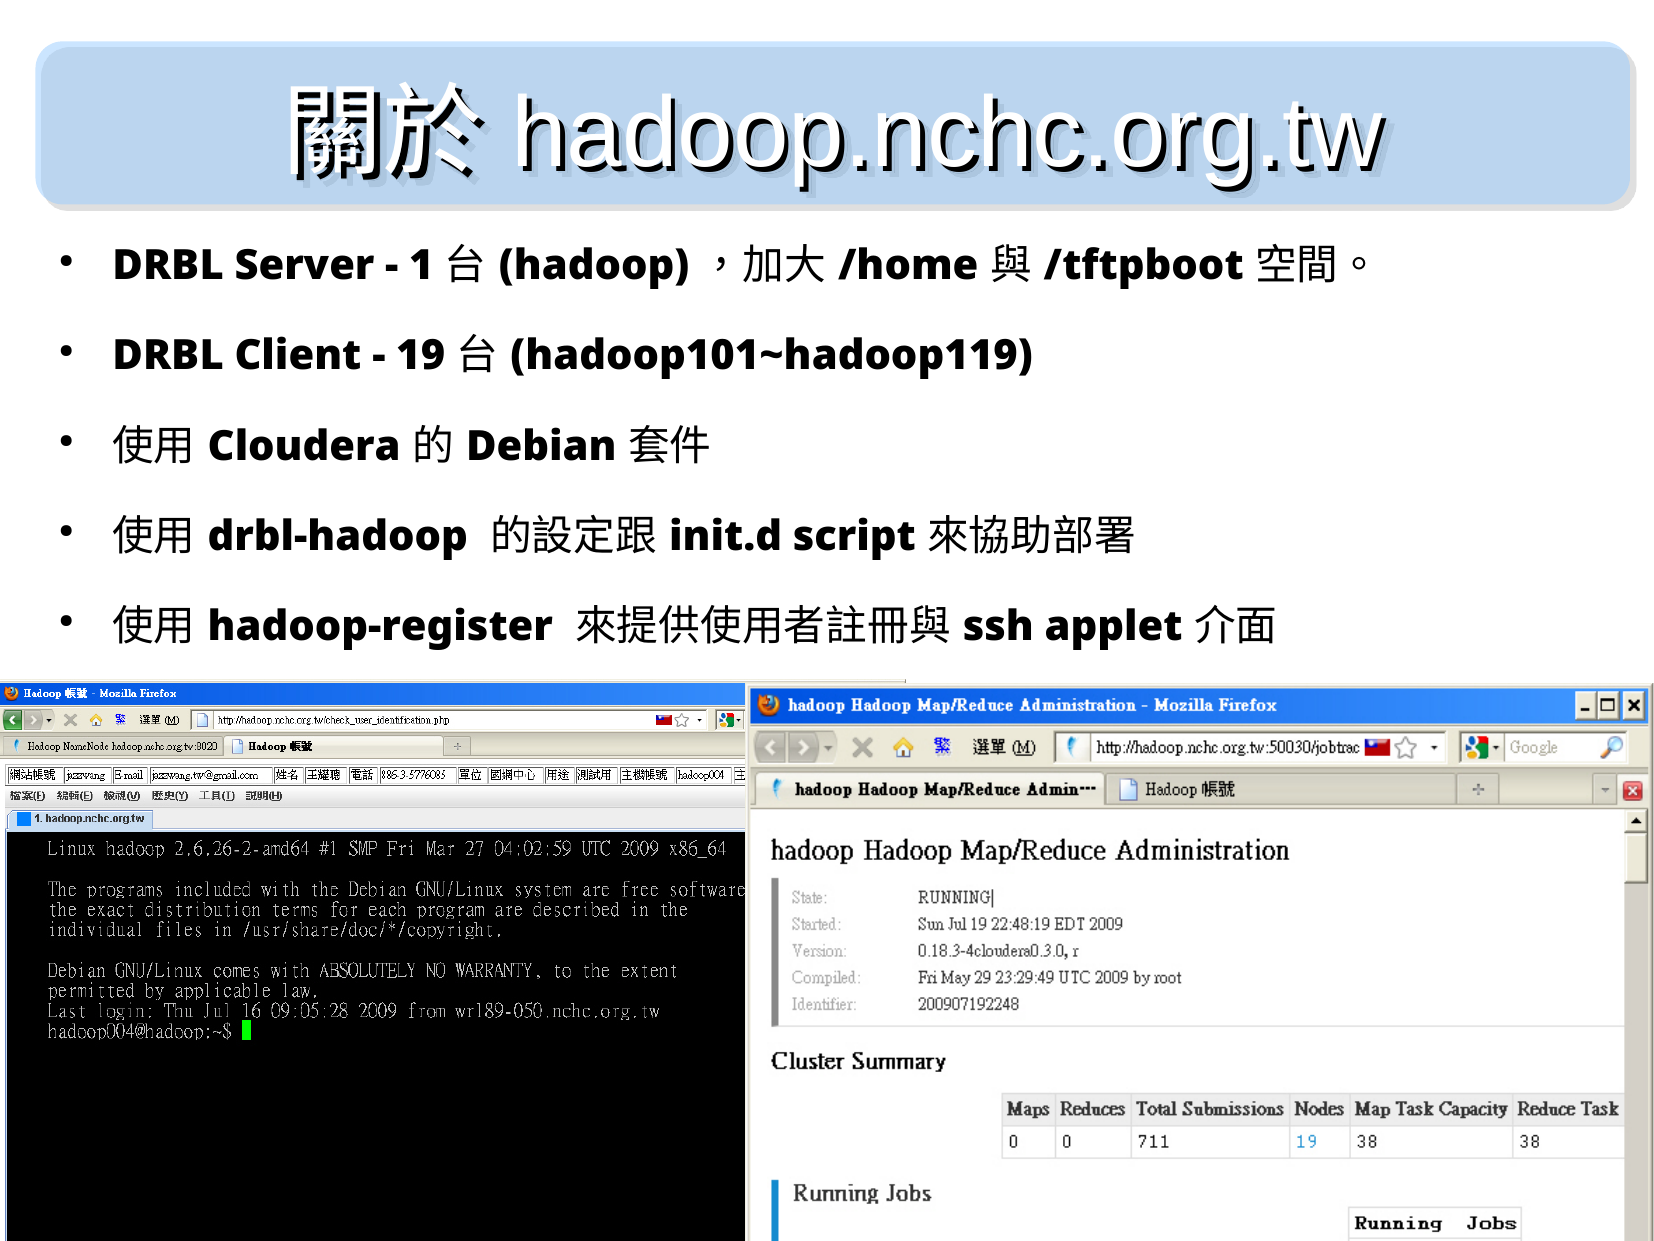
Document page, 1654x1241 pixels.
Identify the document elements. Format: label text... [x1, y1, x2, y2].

text_box 關於hadoop.nchc.org.tw [35, 41, 1630, 205]
list DRBL Server - 1台(hadoop)，加大/home與/tftpboot空間。 DRBL Client - 19台(hadoop101~hadoop119) 使用Cloudera的Debian套件 使用drbl-hadoop 的設定跟init.d script來協助部署 使用hadoop-register 來提供使用者註冊與ssh applet介面 [41, 231, 1625, 645]
picture [0, 679, 1654, 1241]
